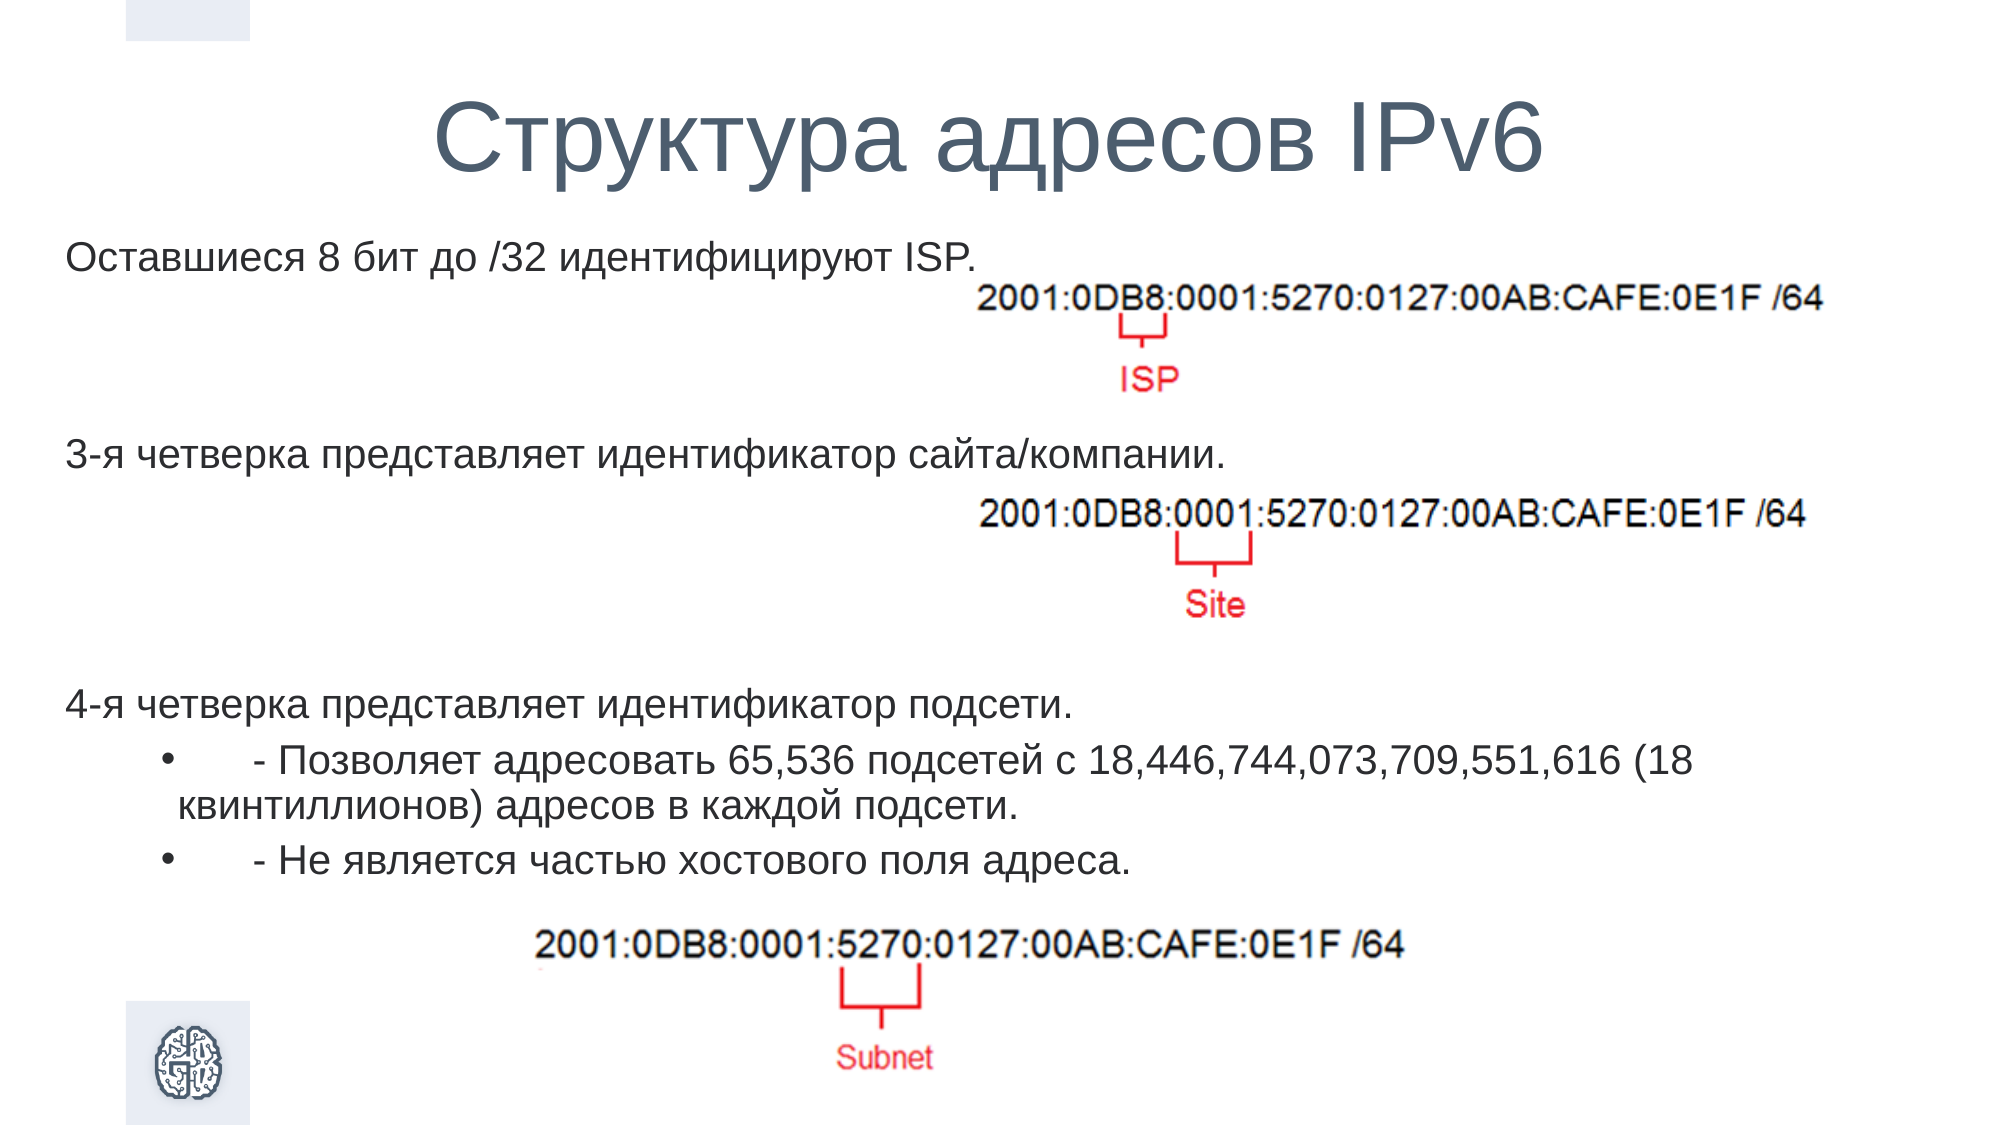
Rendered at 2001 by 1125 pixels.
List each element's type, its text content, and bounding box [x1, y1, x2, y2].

picture [534, 925, 1411, 1076]
title Структура адресов IPv6 [50, 70, 1929, 209]
list Оставшиеся 8 бит до /32 идентифицируют ISP. 3-я четверка представляет идентификатор сайта/компании. 4-я четверка представляет идентификатор подсети. - Позволяет адресовать 65,536 подсетей с 18,446,744,073,709,551,616 (18 квинтиллионов) адресов в каждой подсети. - Не является частью хостового поля адреса. [50, 220, 1926, 1035]
picture [972, 477, 1828, 630]
picture [972, 281, 1828, 397]
picture [144, 1035, 232, 1110]
